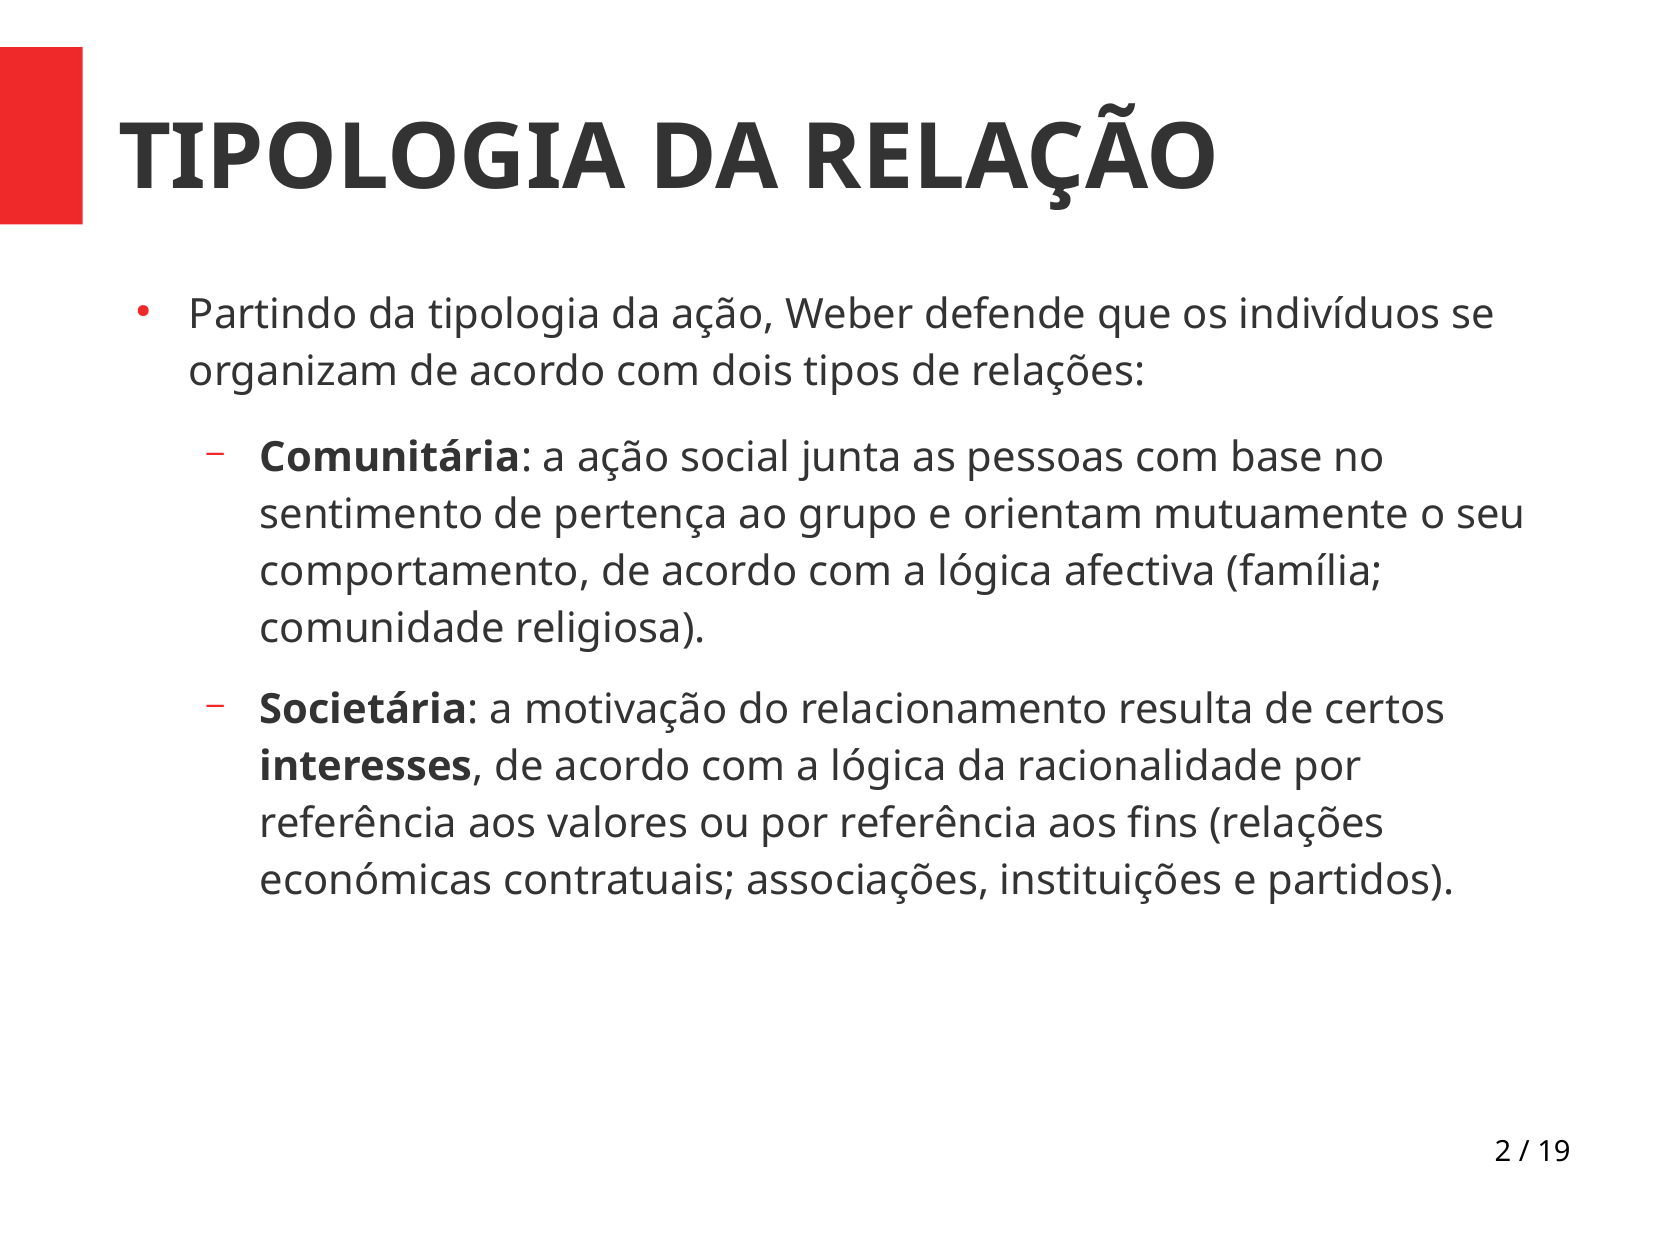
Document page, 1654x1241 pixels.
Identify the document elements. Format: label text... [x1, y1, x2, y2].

title TIPOLOGIA DA RELAÇÃO [118, 45, 1571, 260]
list Partindo da tipologia da ação, Weber defende que os indivíduos se organizam de acordo com dois tipos de relações: Comunitária: a ação social junta as pessoas com base no sentimento de pertença ao grupo e orientam mutuamente o seu comportamento, de acordo com a lógica afectiva (família; comunidade religiosa). Societária: a motivação do relacionamento resulta de certos interesses, de acordo com a lógica da racionalidade por referência aos valores ou por referência aos fins (relações económicas contratuais; associações, instituições e partidos). [118, 283, 1536, 1003]
